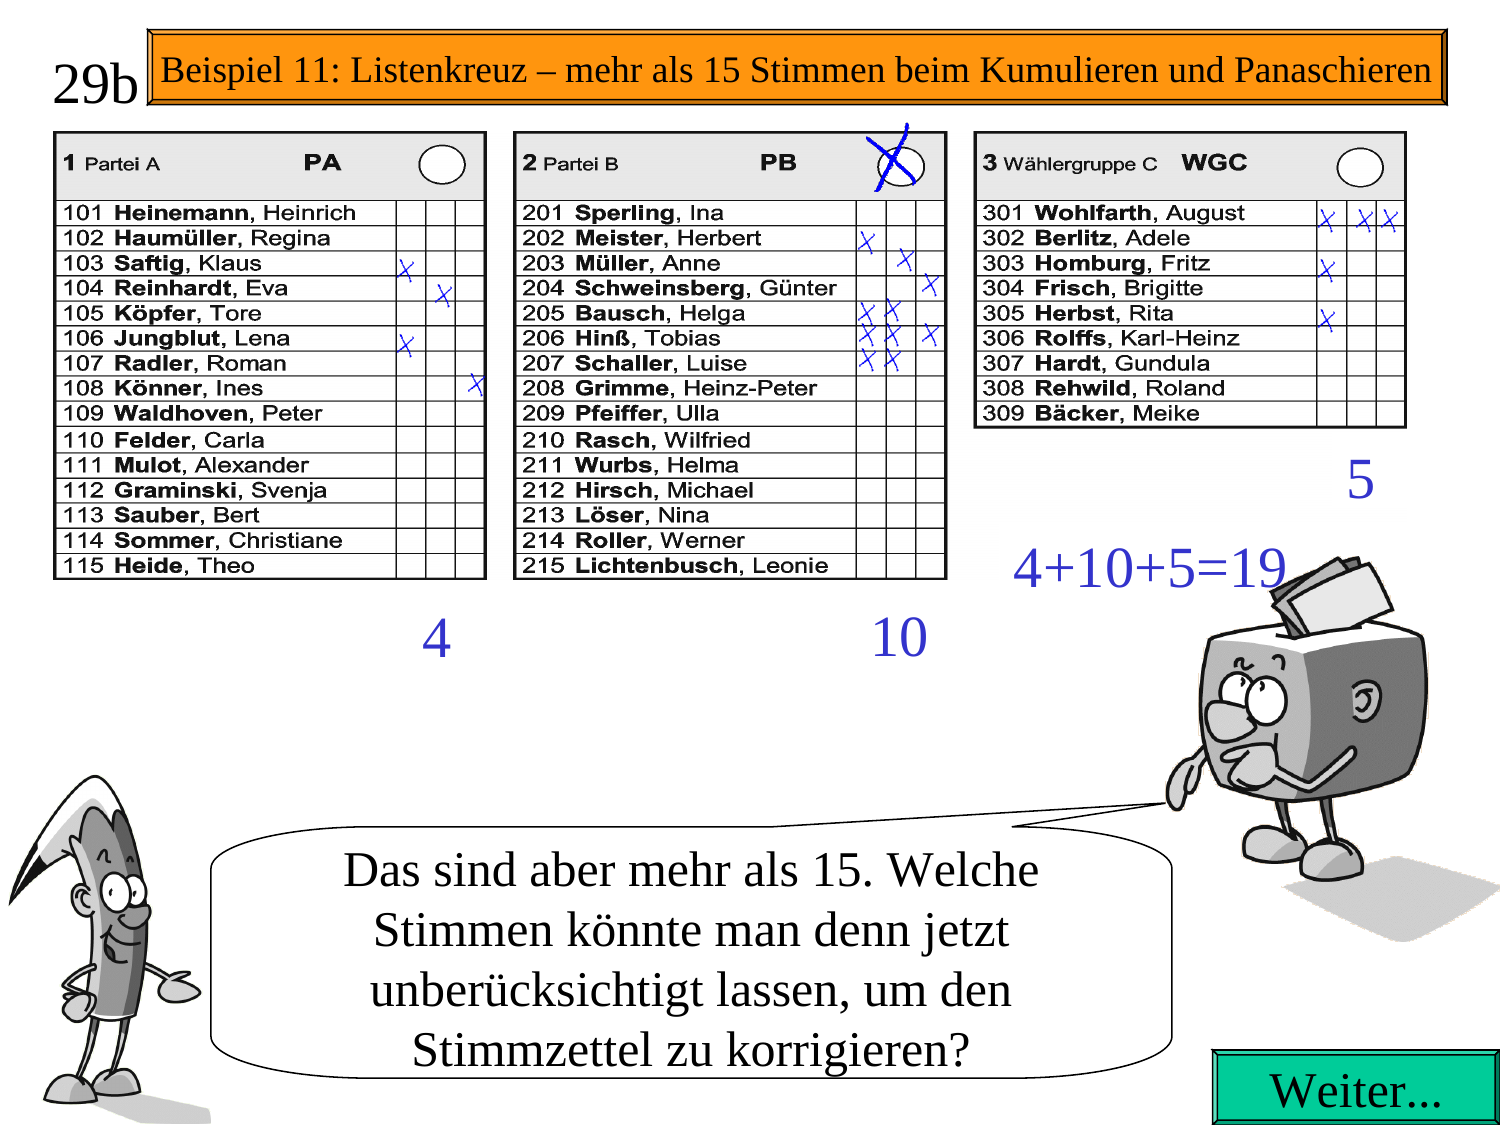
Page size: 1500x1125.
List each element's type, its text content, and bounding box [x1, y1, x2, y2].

picture [4, 766, 211, 1124]
text_box Beispiel 11: Listenkreuz – mehr als 15 Stimmen beim Kumulieren und Panaschieren [153, 35, 1442, 99]
text_box Weiter... [1218, 1055, 1495, 1120]
text_box 4+10+5=19 [999, 521, 1487, 597]
text_box 5 [1331, 432, 1432, 508]
picture [53, 120, 1407, 580]
text_box Das sind aber mehr als 15. Welche Stimmen könnte man denn jetzt unberücksichtigt lassen, um den Stimmzettel zu korrigieren? [211, 803, 1172, 1079]
text_box 29b [37, 37, 163, 138]
text_box 10 [855, 590, 956, 666]
picture [1151, 549, 1500, 942]
text_box 4 [407, 591, 508, 667]
